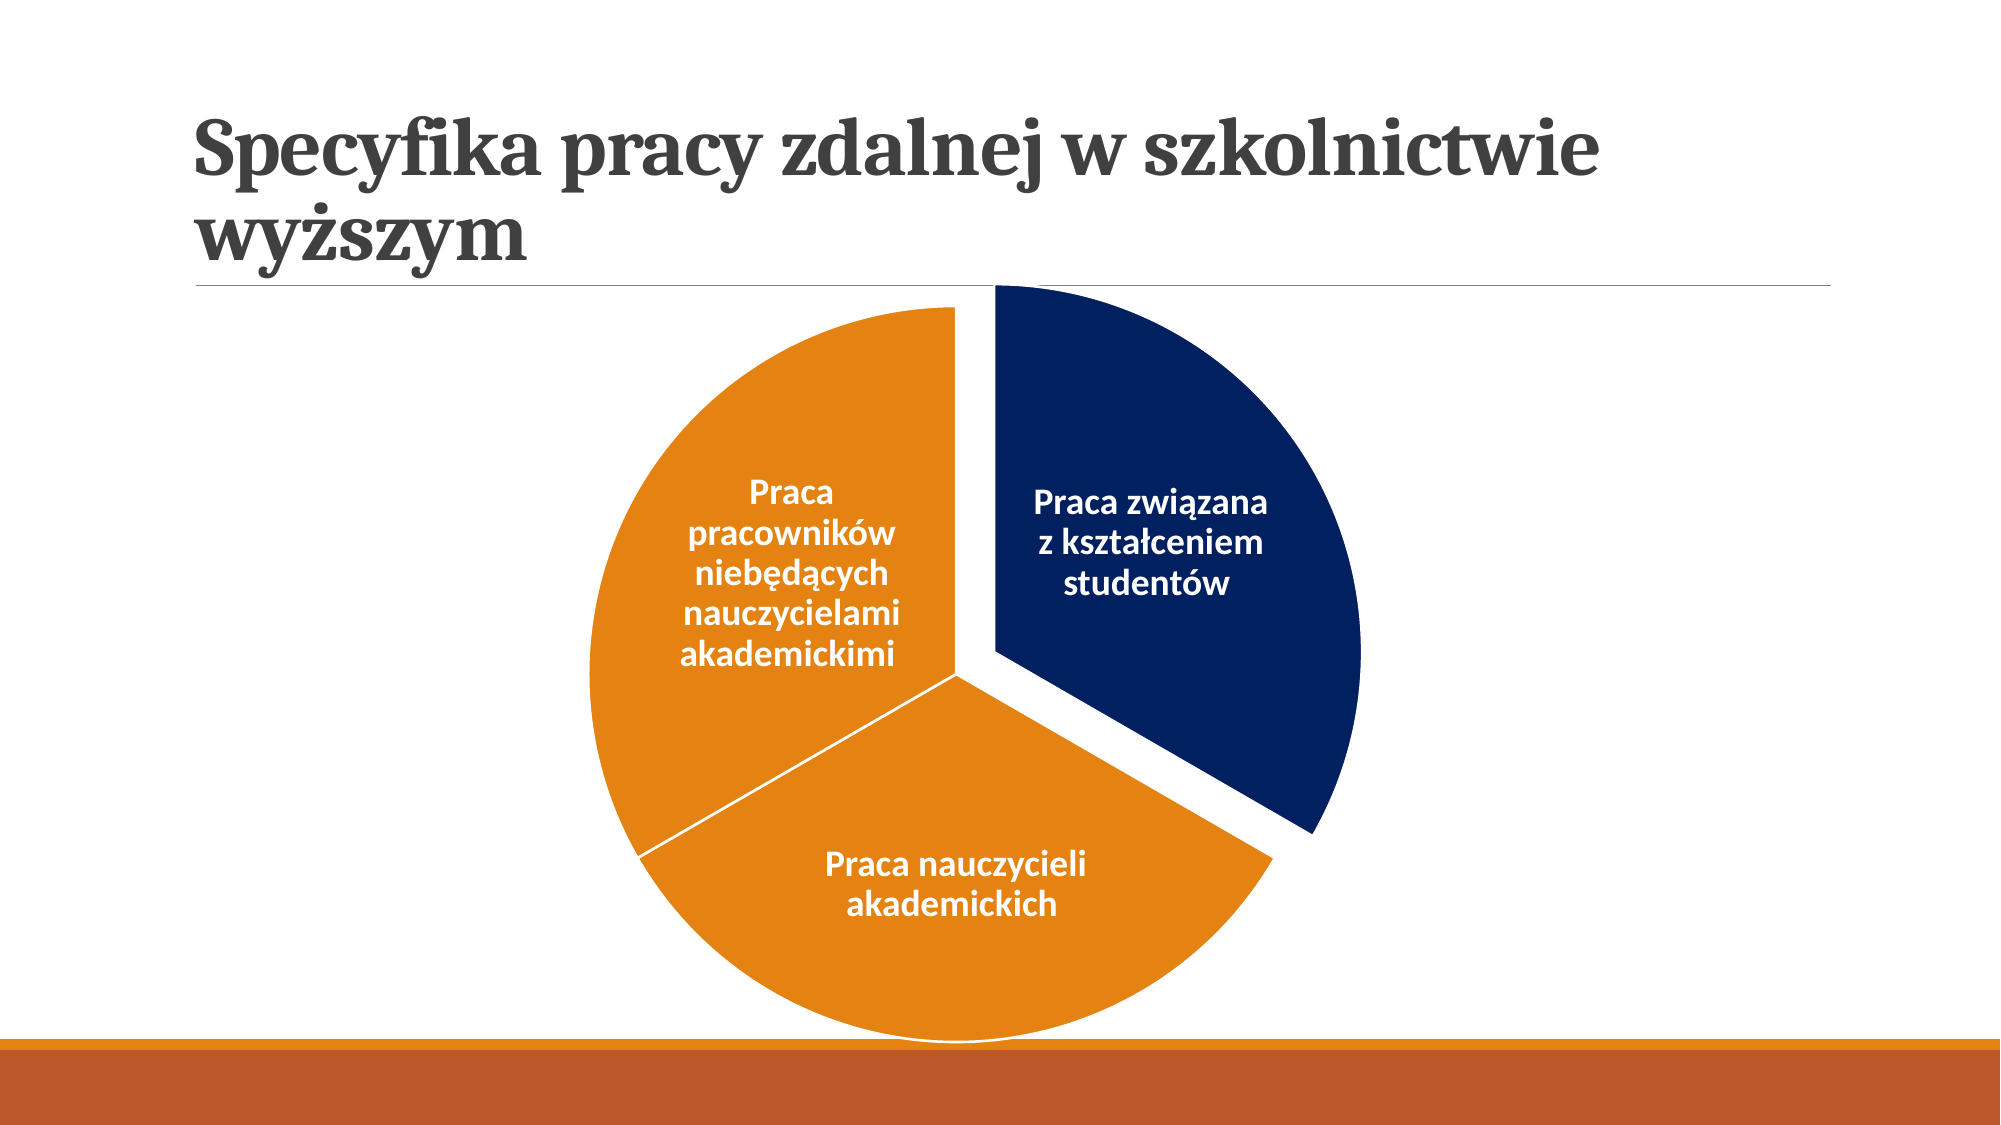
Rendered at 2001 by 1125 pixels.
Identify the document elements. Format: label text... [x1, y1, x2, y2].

text_box Praca nauczycieli akademickich [638, 674, 1275, 1043]
text_box Praca pracowników niebędących nauczycielami akademickimi [588, 305, 957, 859]
text_box Praca związana z kształceniem studentów [994, 284, 1363, 837]
title Specyfika pracy zdalnej w szkolnictwie wyższym [180, 47, 1831, 286]
